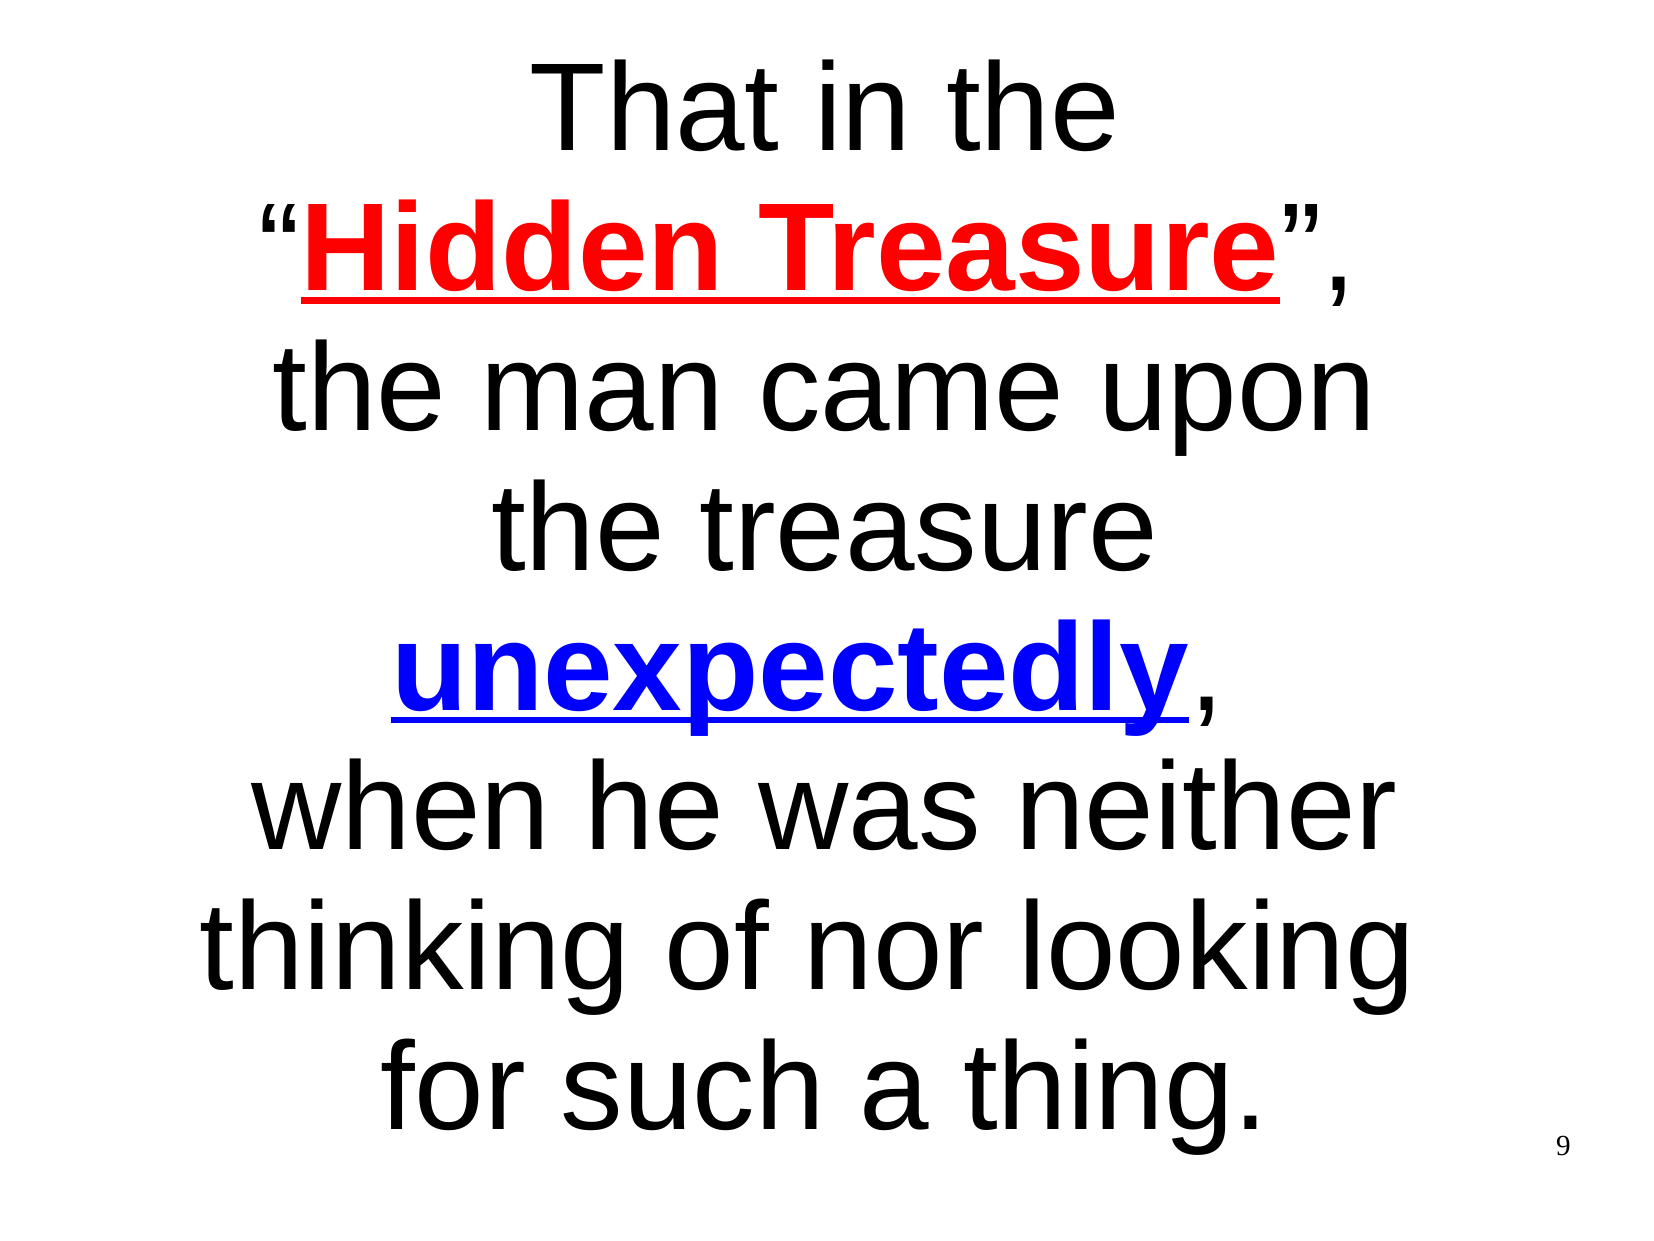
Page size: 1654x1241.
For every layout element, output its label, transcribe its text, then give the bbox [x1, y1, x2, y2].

list That in the “Hidden Treasure”, the man came upon the treasure unexpectedly, when he was neither thinking of nor looking for such a thing. [37, 37, 1613, 1201]
